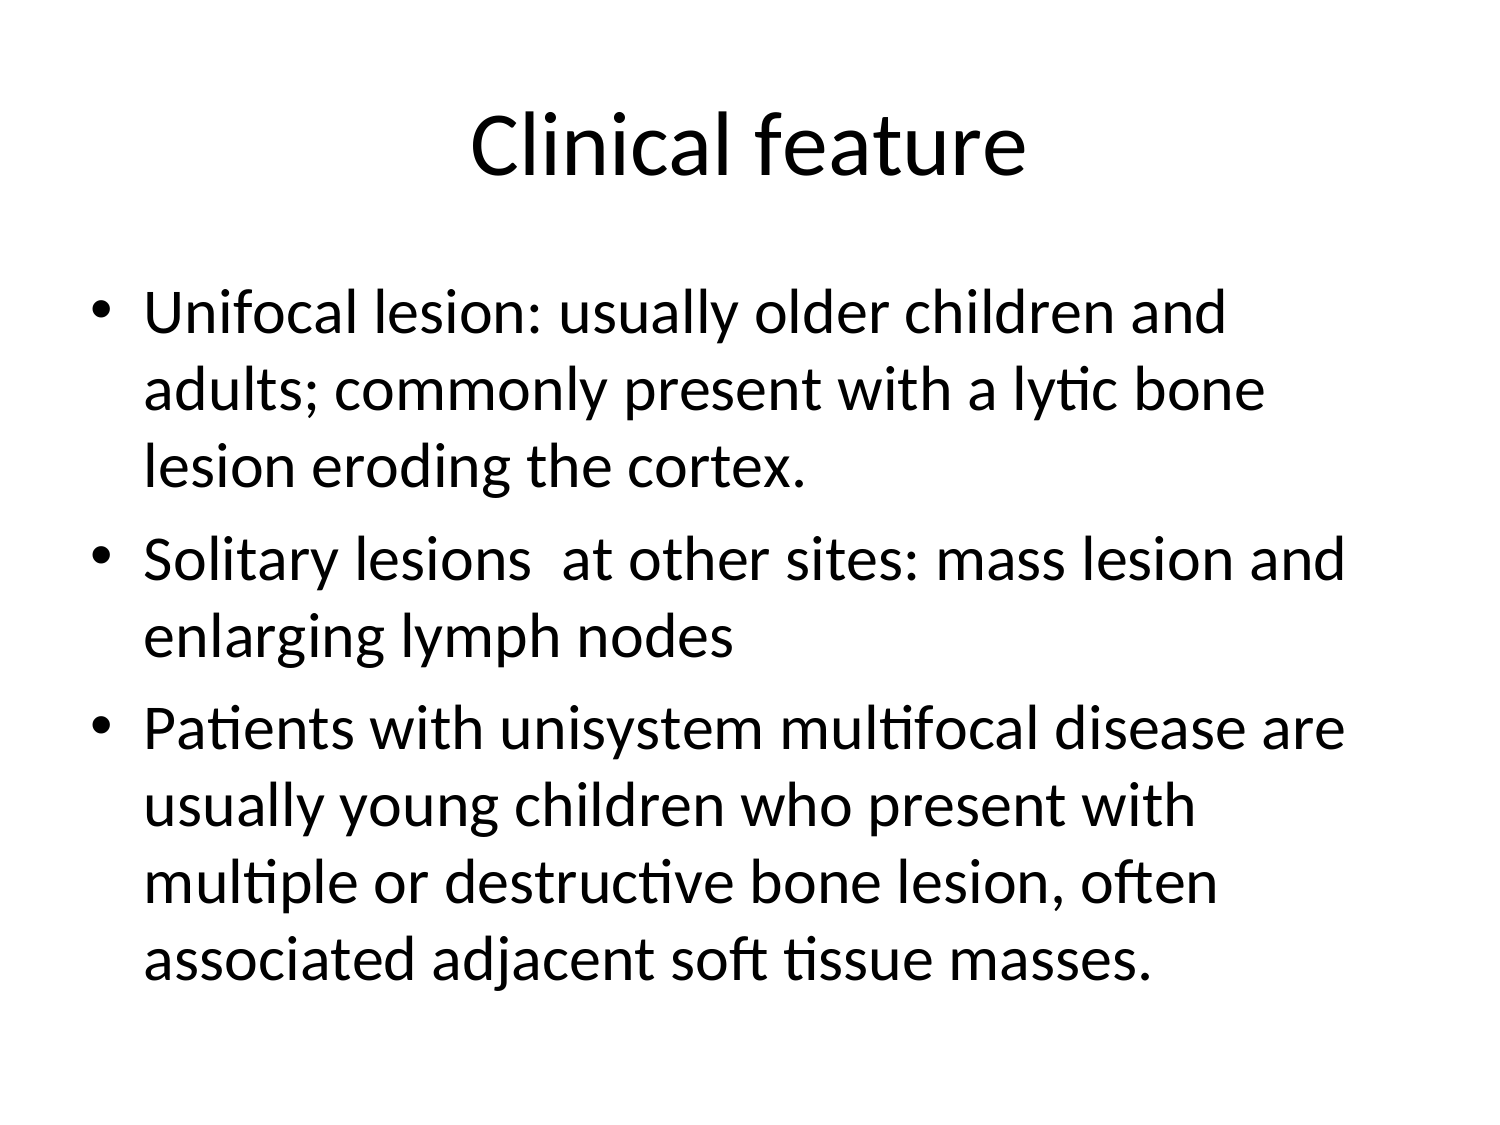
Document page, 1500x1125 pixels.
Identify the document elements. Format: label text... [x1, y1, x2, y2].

list Unifocal lesion: usually older children and adults; commonly present with a lytic bone lesion eroding the cortex. Solitary lesions at other sites: mass lesion and enlarging lymph nodes Patients with unisystem multifocal disease are usually young children who present with multiple or destructive bone lesion, often associated adjacent soft tissue masses. [75, 262, 1426, 1005]
title Clinical feature [75, 45, 1426, 233]
